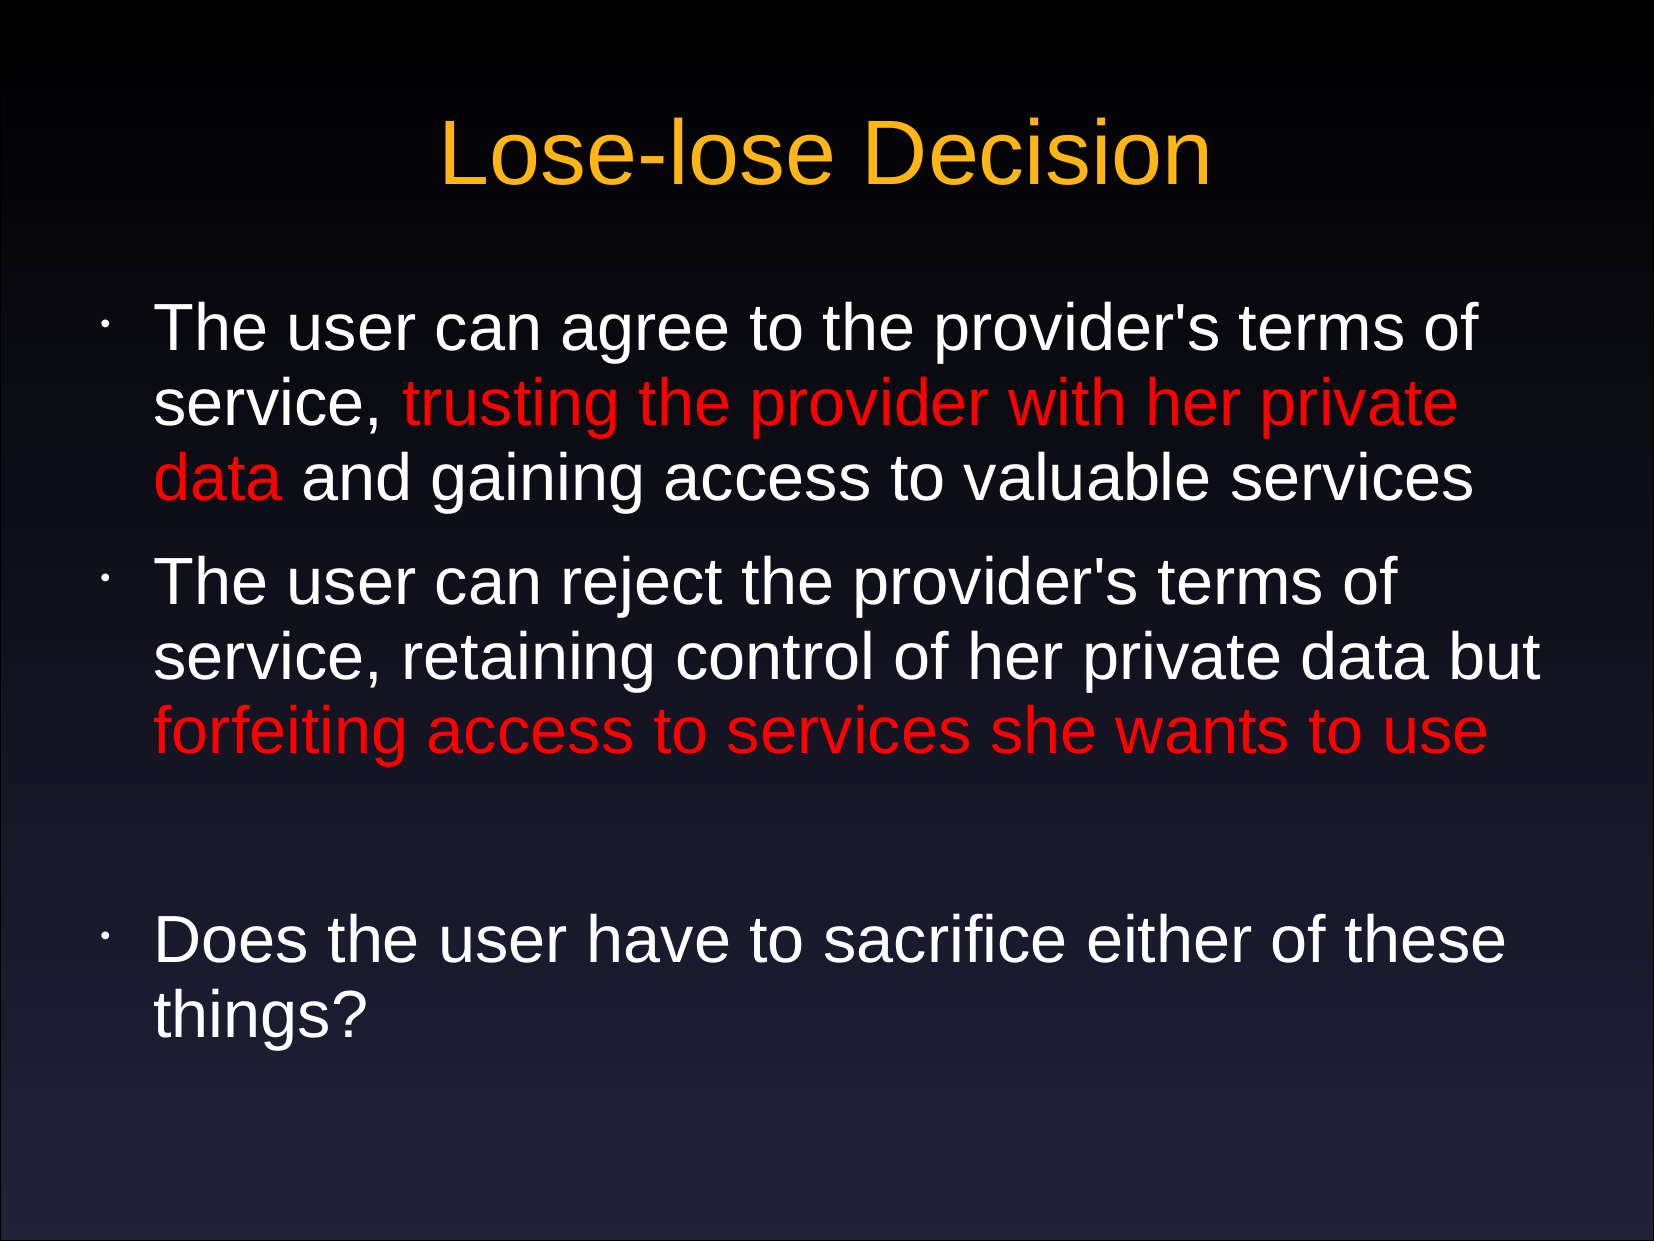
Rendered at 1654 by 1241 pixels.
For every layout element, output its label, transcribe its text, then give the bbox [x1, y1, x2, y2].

list The user can agree to the provider's terms of service, trusting the provider with her private data and gaining access to valuable services The user can reject the provider's terms of service, retaining control of her private data but forfeiting access to services she wants to use Does the user have to sacrifice either of these things? [82, 290, 1571, 1109]
title Lose-lose Decision [82, 49, 1571, 257]
